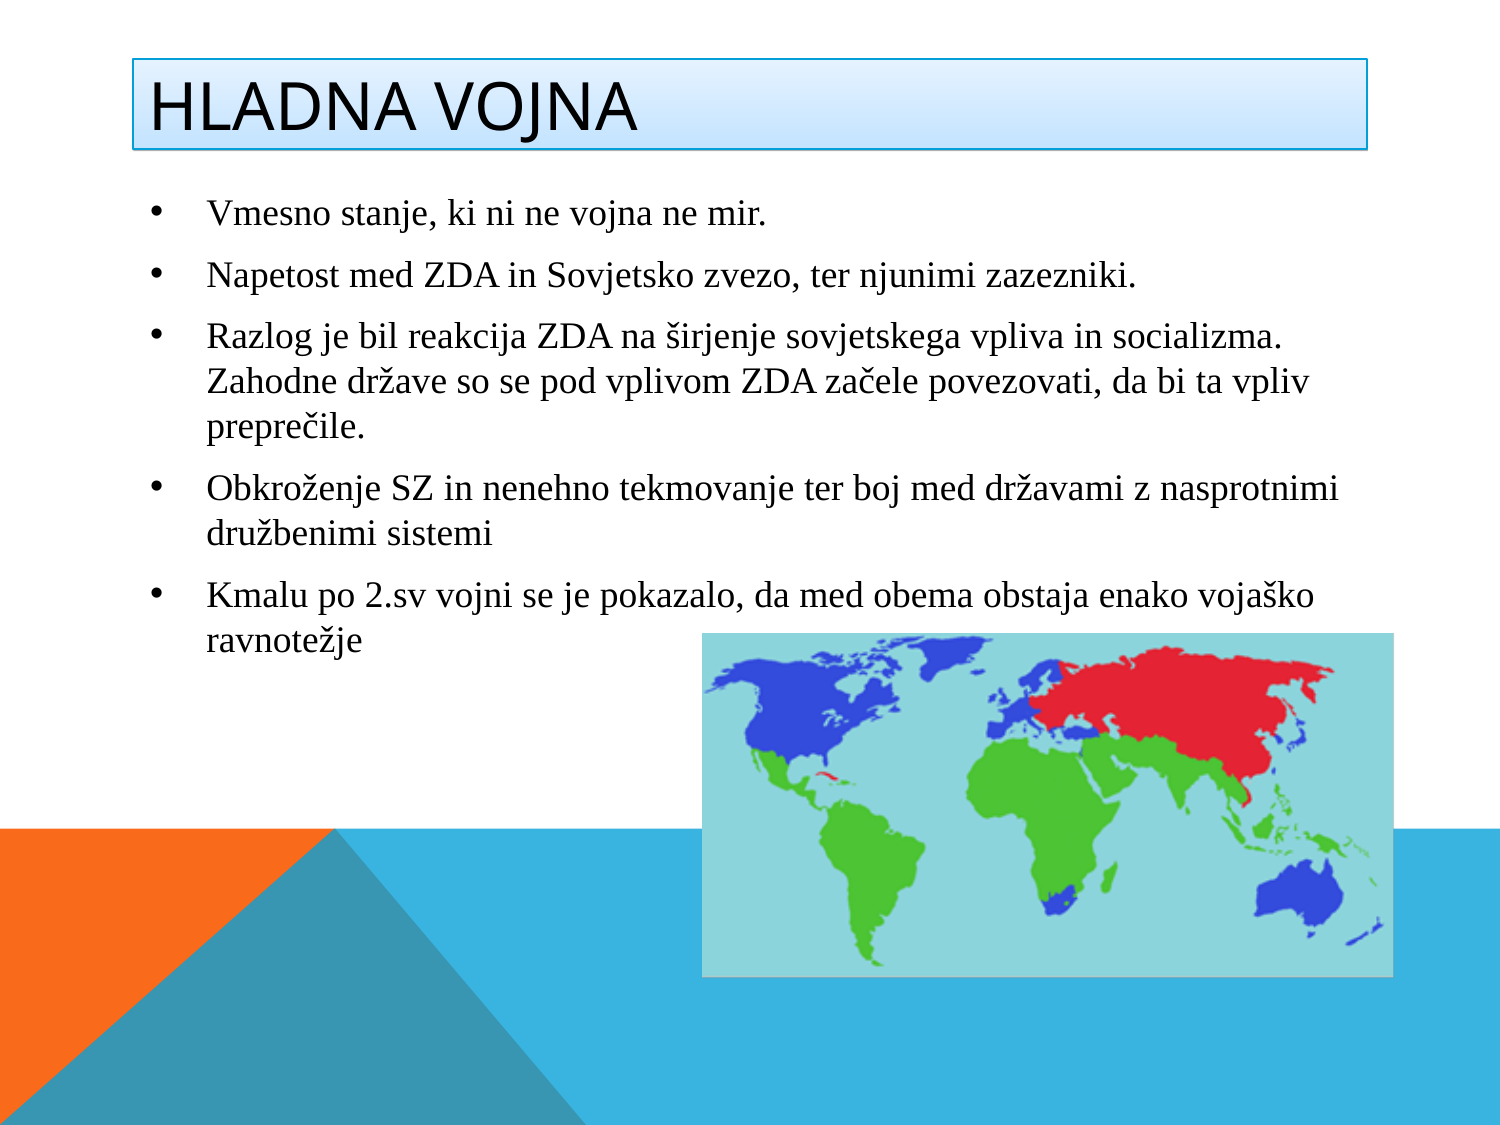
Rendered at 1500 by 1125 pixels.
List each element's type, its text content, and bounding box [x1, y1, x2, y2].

picture [702, 633, 1396, 980]
title Hladna vojna [133, 59, 1367, 149]
list Vmesno stanje, ki ni ne vojna ne mir. Napetost med ZDA in Sovjetsko zvezo, ter njunimi zazezniki. Razlog je bil reakcija ZDA na širjenje sovjetskega vpliva in socializma. Zahodne države so se pod vplivom ZDA začele povezovati, da bi ta vpliv preprečile. Obkroženje SZ in nenehno tekmovanje ter boj med državami z nasprotnimi družbenimi sistemi Kmalu po 2.sv vojni se je pokazalo, da med obema obstaja enako vojaško ravnotežje [134, 180, 1369, 768]
